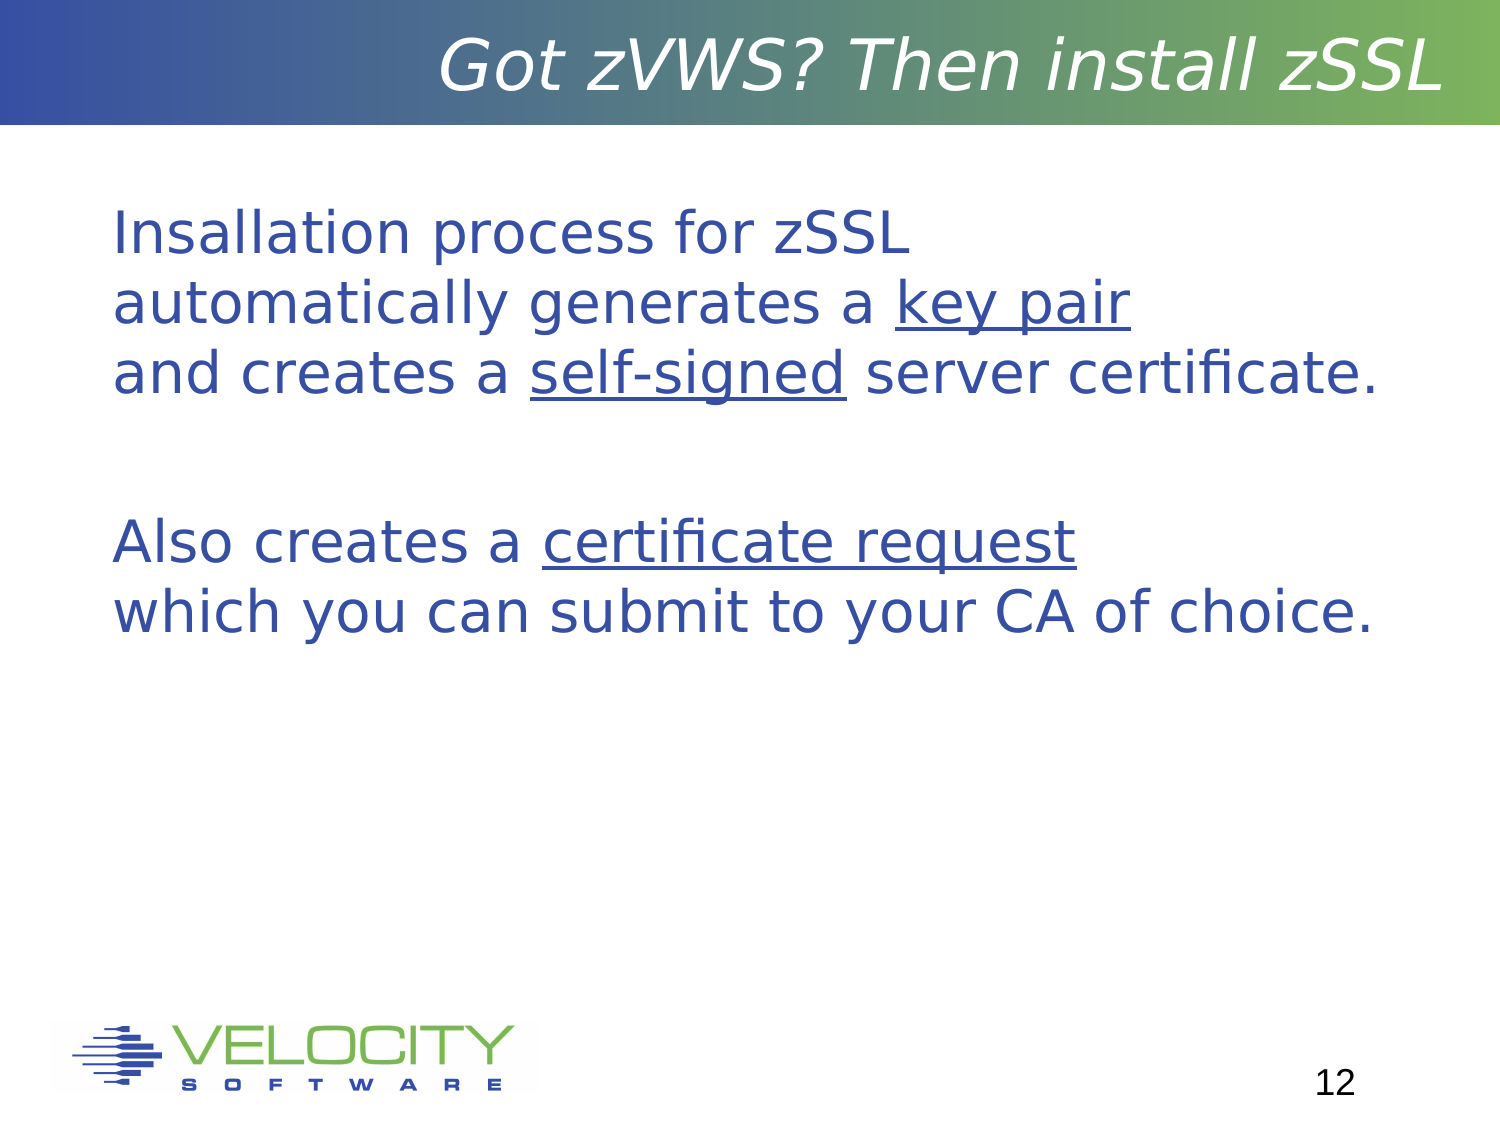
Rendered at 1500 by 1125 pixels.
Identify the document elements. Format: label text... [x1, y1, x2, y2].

title Got zVWS? Then install zSSL [62, 12, 1463, 113]
list Insallation process for zSSL automatically generates a key pair and creates a self-signed server certificate. Also creates a certificate request which you can submit to your CA of choice. [70, 187, 1438, 906]
picture [50, 1021, 538, 1094]
